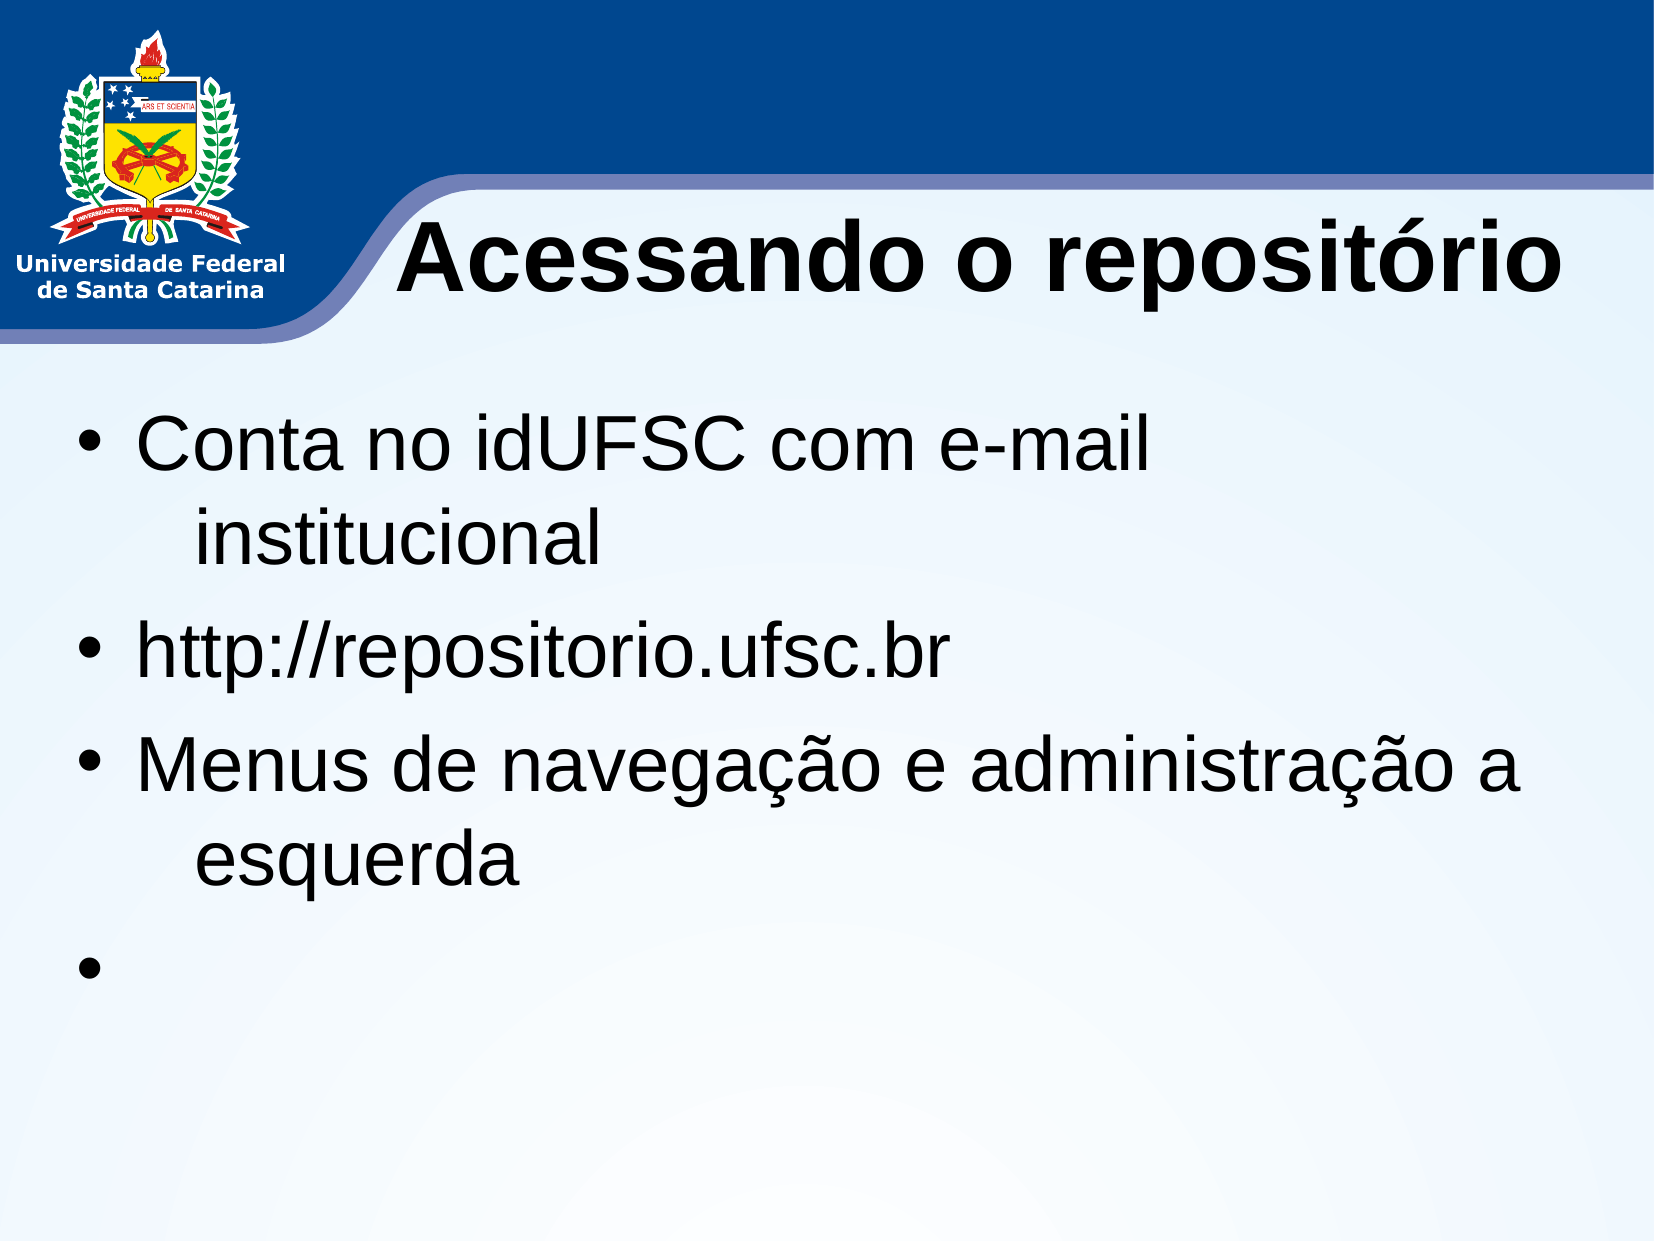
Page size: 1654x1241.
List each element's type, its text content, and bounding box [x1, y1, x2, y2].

title Acessando o repositório [236, 147, 1654, 355]
list Conta no idUFSC com e-mail institucional http://repositorio.ufsc.br Menus de navegação e administração a esquerda [76, 392, 1565, 1017]
